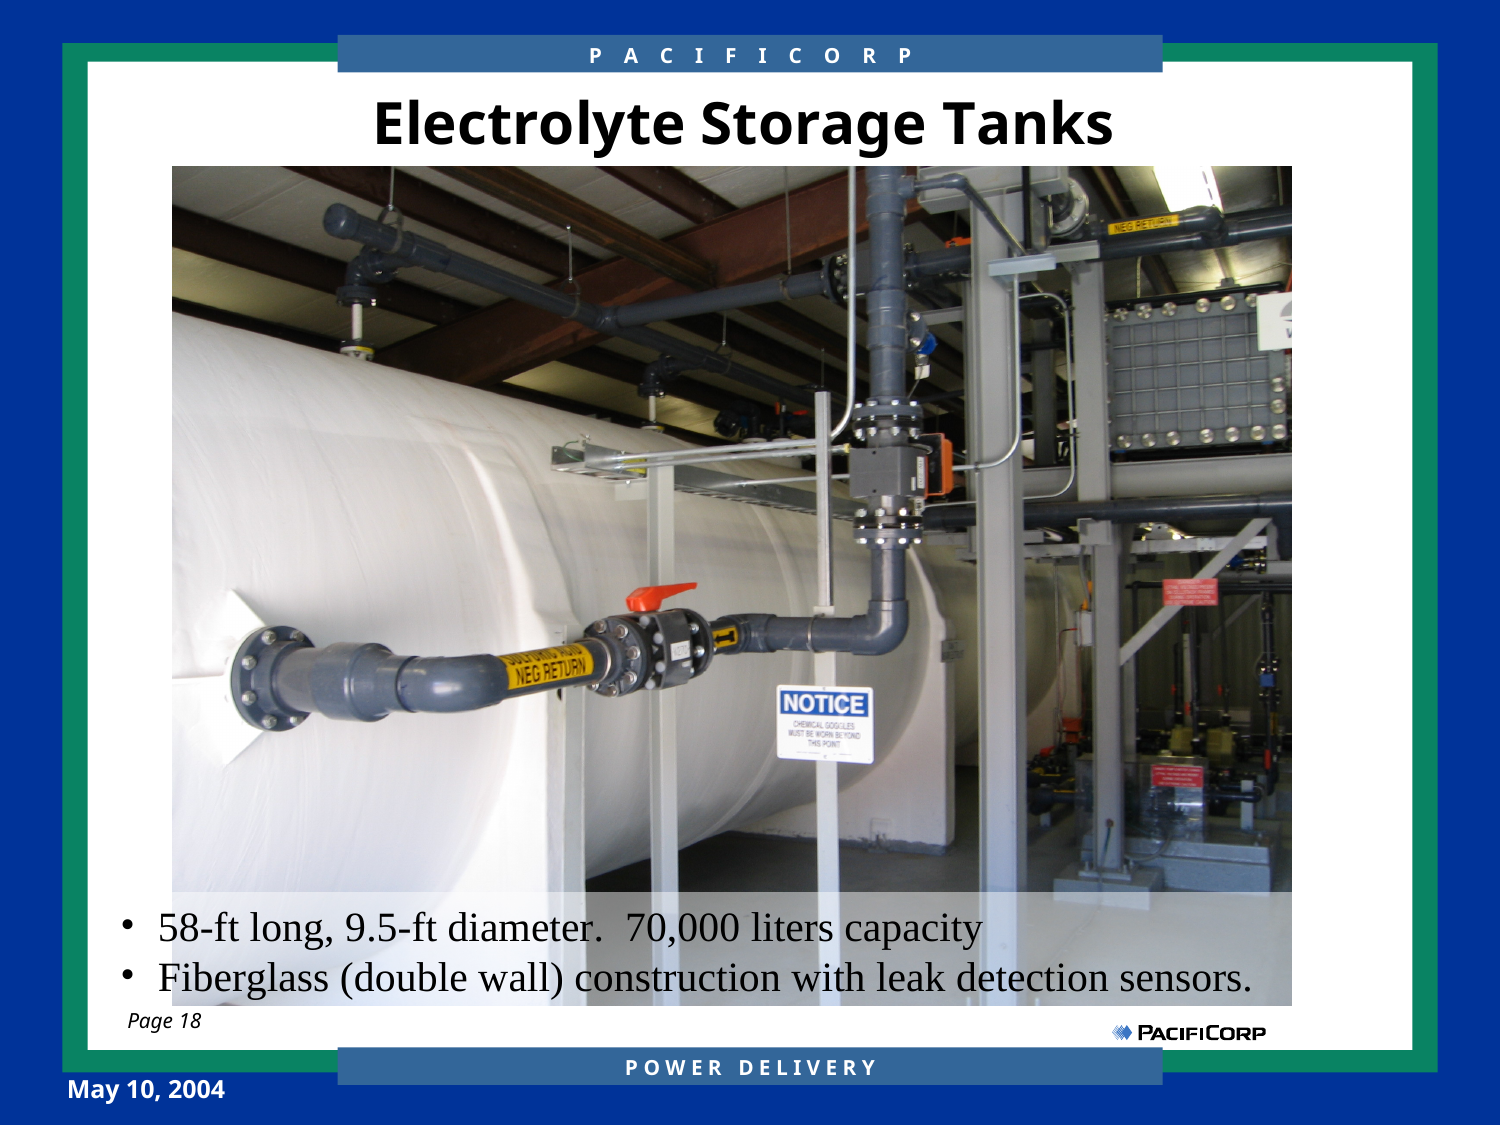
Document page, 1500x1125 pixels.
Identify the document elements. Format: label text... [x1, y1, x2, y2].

picture [172, 166, 1292, 892]
text_box 58-ft long, 9.5-ft diameter. 70,000 liters capacity Fiberglass (double wall) construction with leak detection sensors. [105, 892, 1411, 1008]
title Electrolyte Storage Tanks [87, 77, 1400, 165]
